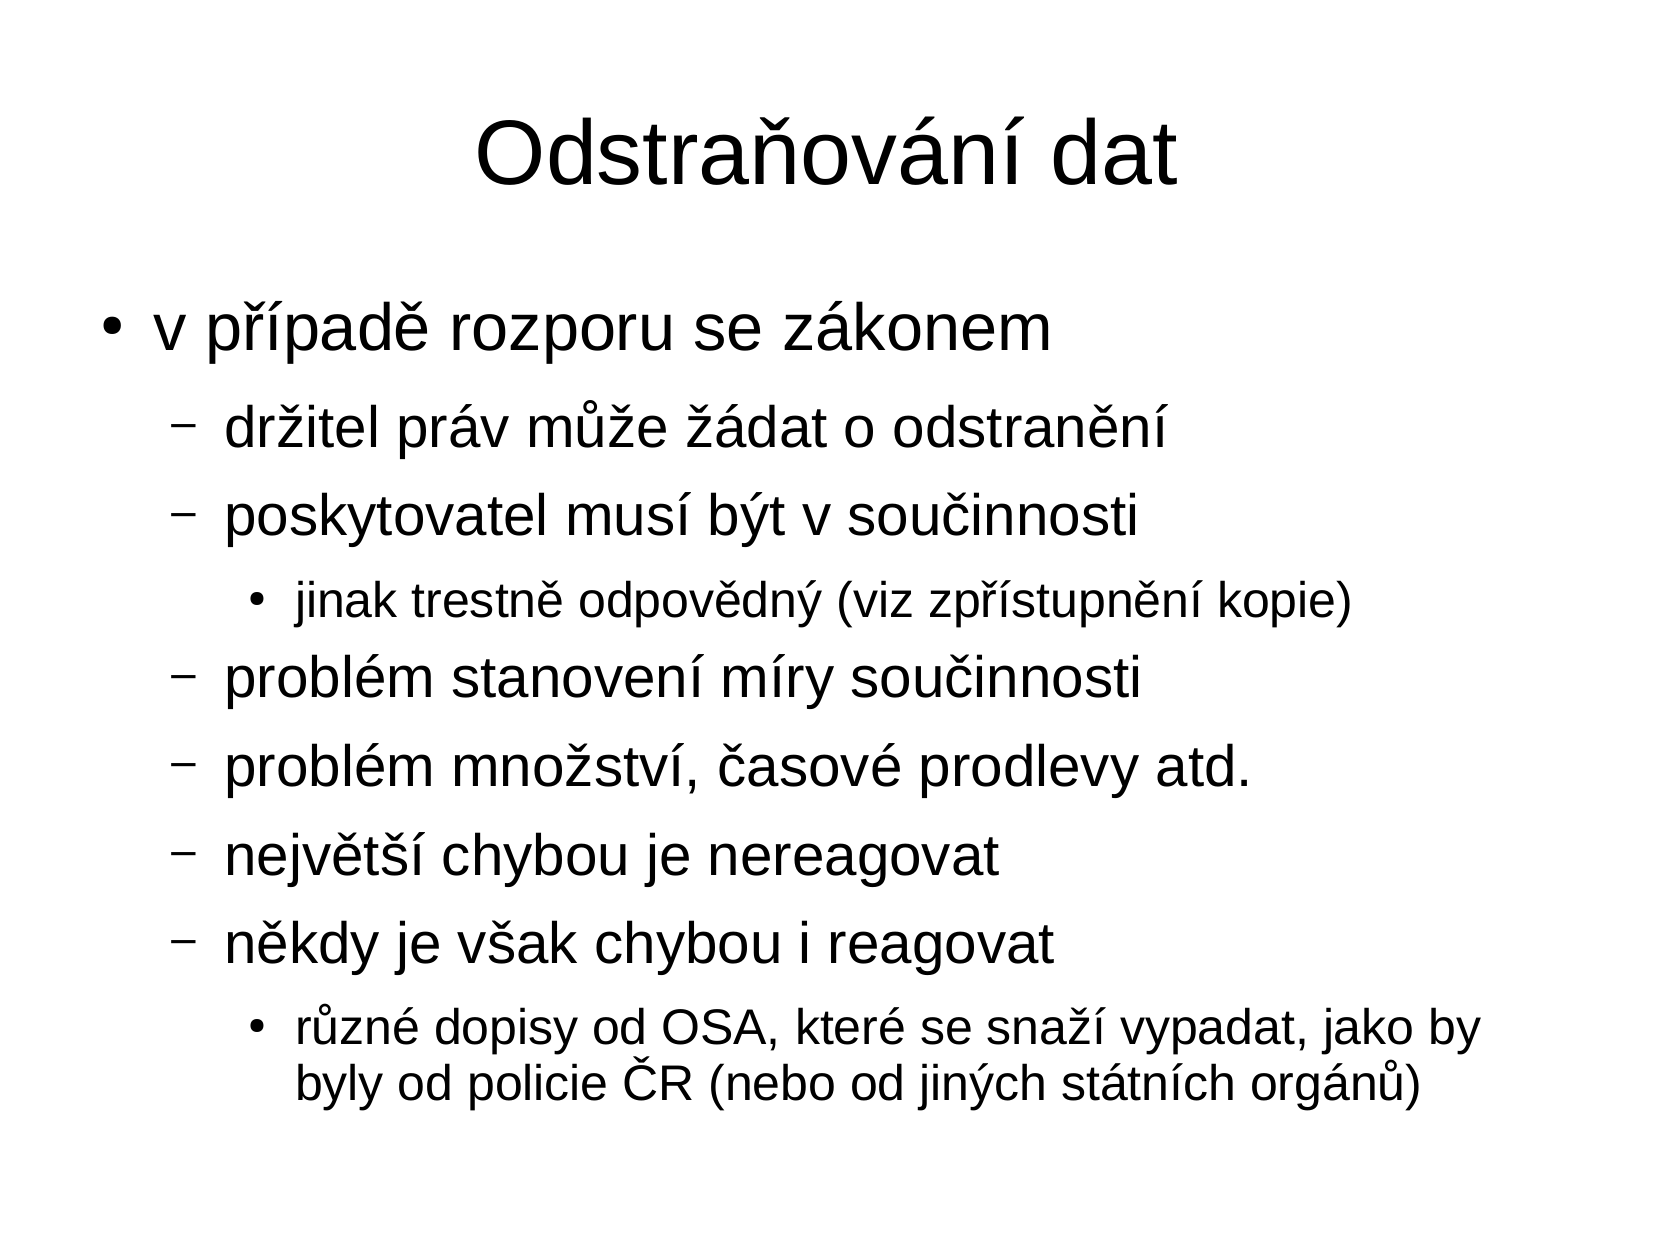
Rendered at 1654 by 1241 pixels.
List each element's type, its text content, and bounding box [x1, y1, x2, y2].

title Odstraňování dat [82, 49, 1571, 257]
list v případě rozporu se zákonem držitel práv může žádat o odstranění poskytovatel musí být v součinnosti jinak trestně odpovědný (viz zpřístupnění kopie) problém stanovení míry součinnosti problém množství, časové prodlevy atd. největší chybou je nereagovat někdy je však chybou i reagovat různé dopisy od OSA, které se snaží vypadat, jako by byly od policie ČR (nebo od jiných státních orgánů) [82, 290, 1538, 1010]
